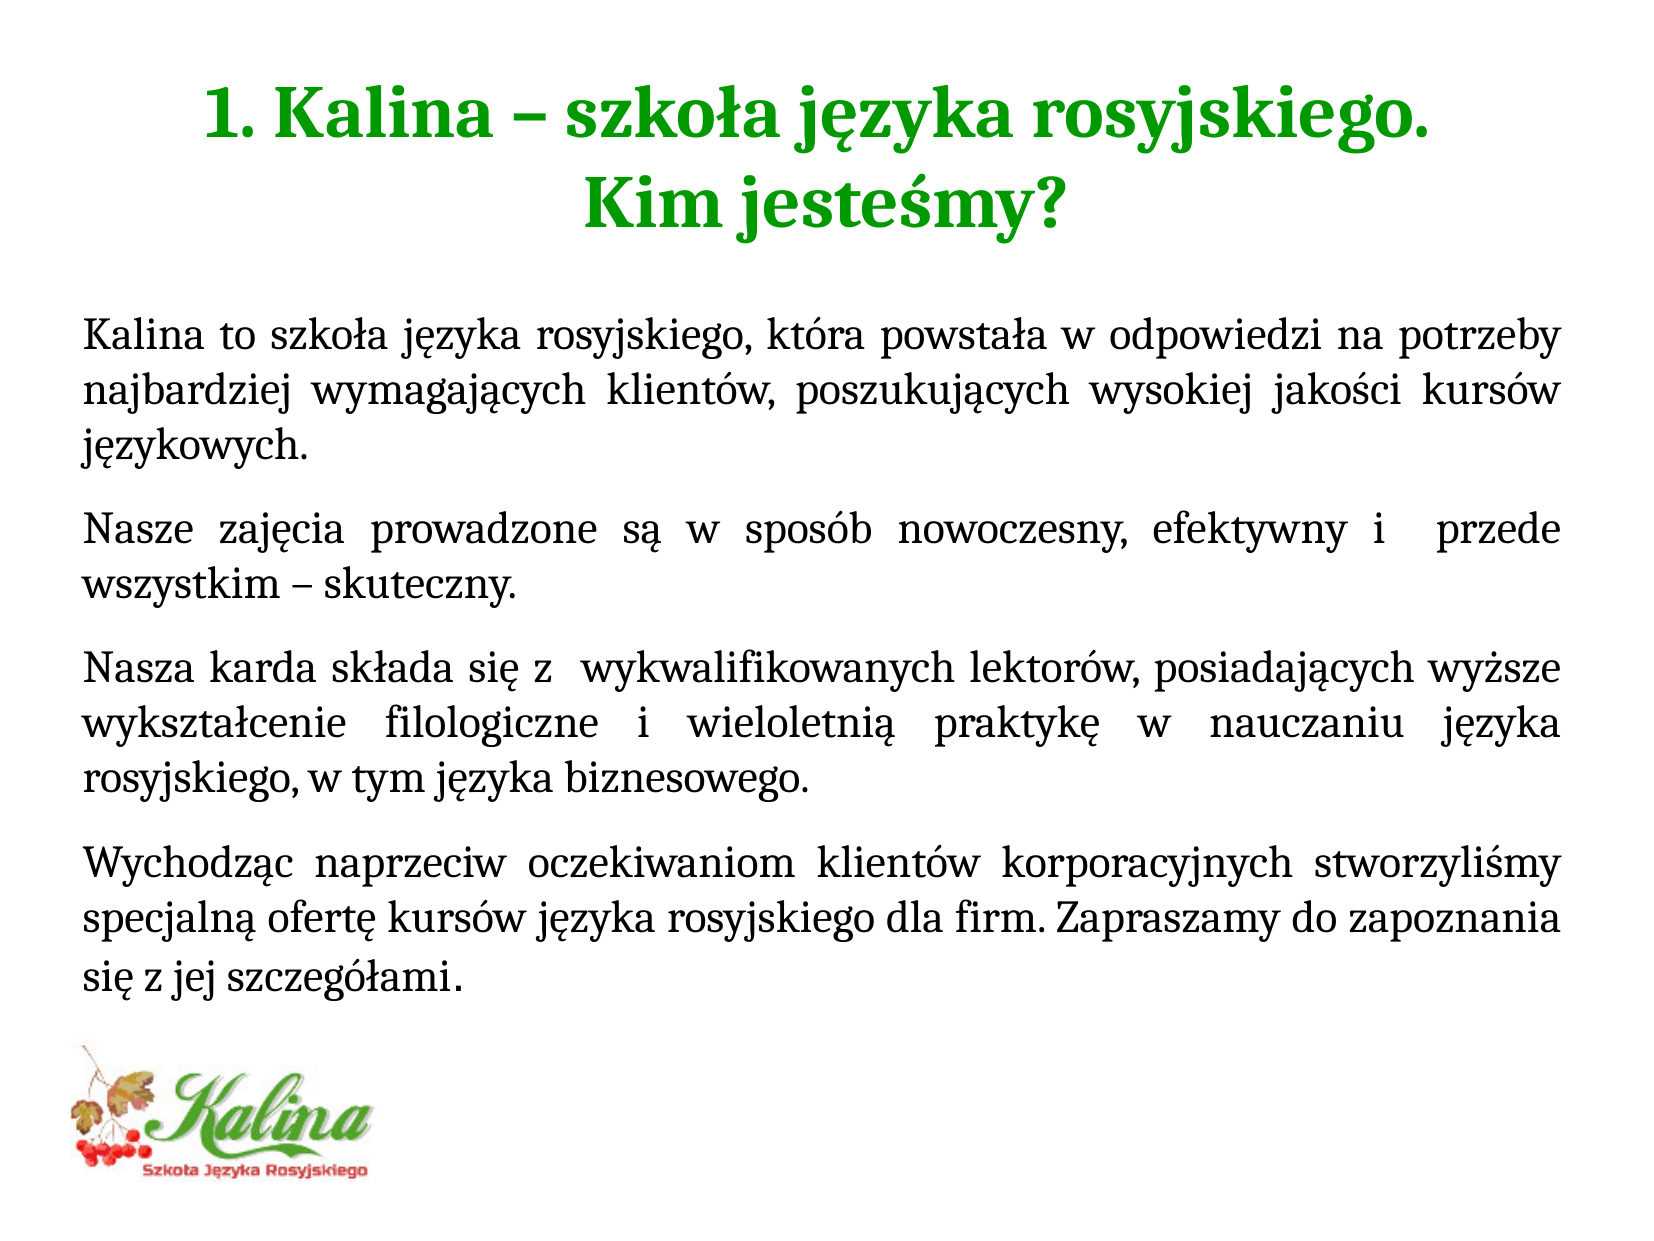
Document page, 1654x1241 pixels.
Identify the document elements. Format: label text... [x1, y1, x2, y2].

picture [70, 1039, 378, 1182]
title 1. Kalina – szkoła języka rosyjskiego. Kim jesteśmy? [82, 36, 1571, 270]
list Kalina to szkoła języka rosyjskiego, która powstała w odpowiedzi na potrzeby najbardziej wymagających klientów, poszukujących wysokiej jakości kursów językowych. Nasze zajęcia prowadzone są w sposób nowoczesny, efektywny i przede wszystkim – skuteczny. Nasza karda składa się z wykwalifikowanych lektorów, posiadających wyższe wykształcenie filologiczne i wieloletnią praktykę w nauczaniu języka rosyjskiego, w tym języka biznesowego. Wychodząc naprzeciw oczekiwaniom klientów korporacyjnych stworzyliśmy specjalną ofertę kursów języka rosyjskiego dla firm. Zapraszamy do zapoznania się z jej szczegółami. [82, 303, 1571, 1123]
